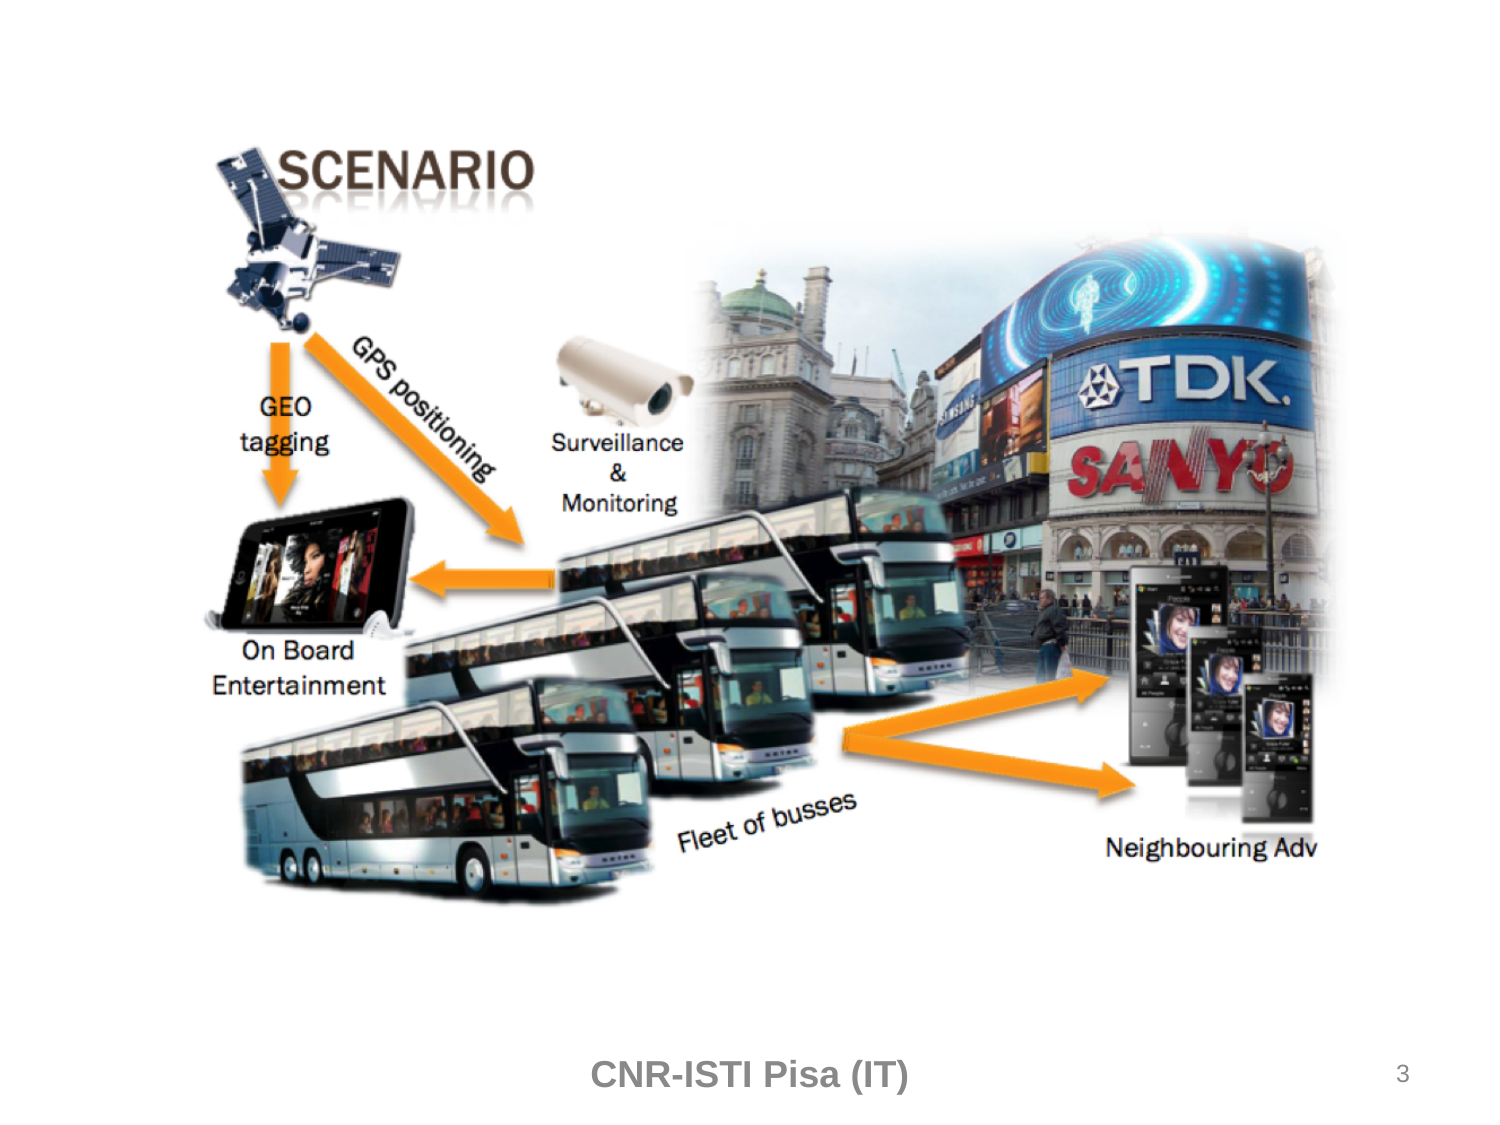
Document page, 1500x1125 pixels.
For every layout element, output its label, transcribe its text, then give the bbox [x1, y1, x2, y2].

text_box <number> [1074, 1042, 1426, 1103]
text_box CNR-ISTI Pisa (IT) [512, 1042, 988, 1103]
picture [162, 112, 1349, 988]
